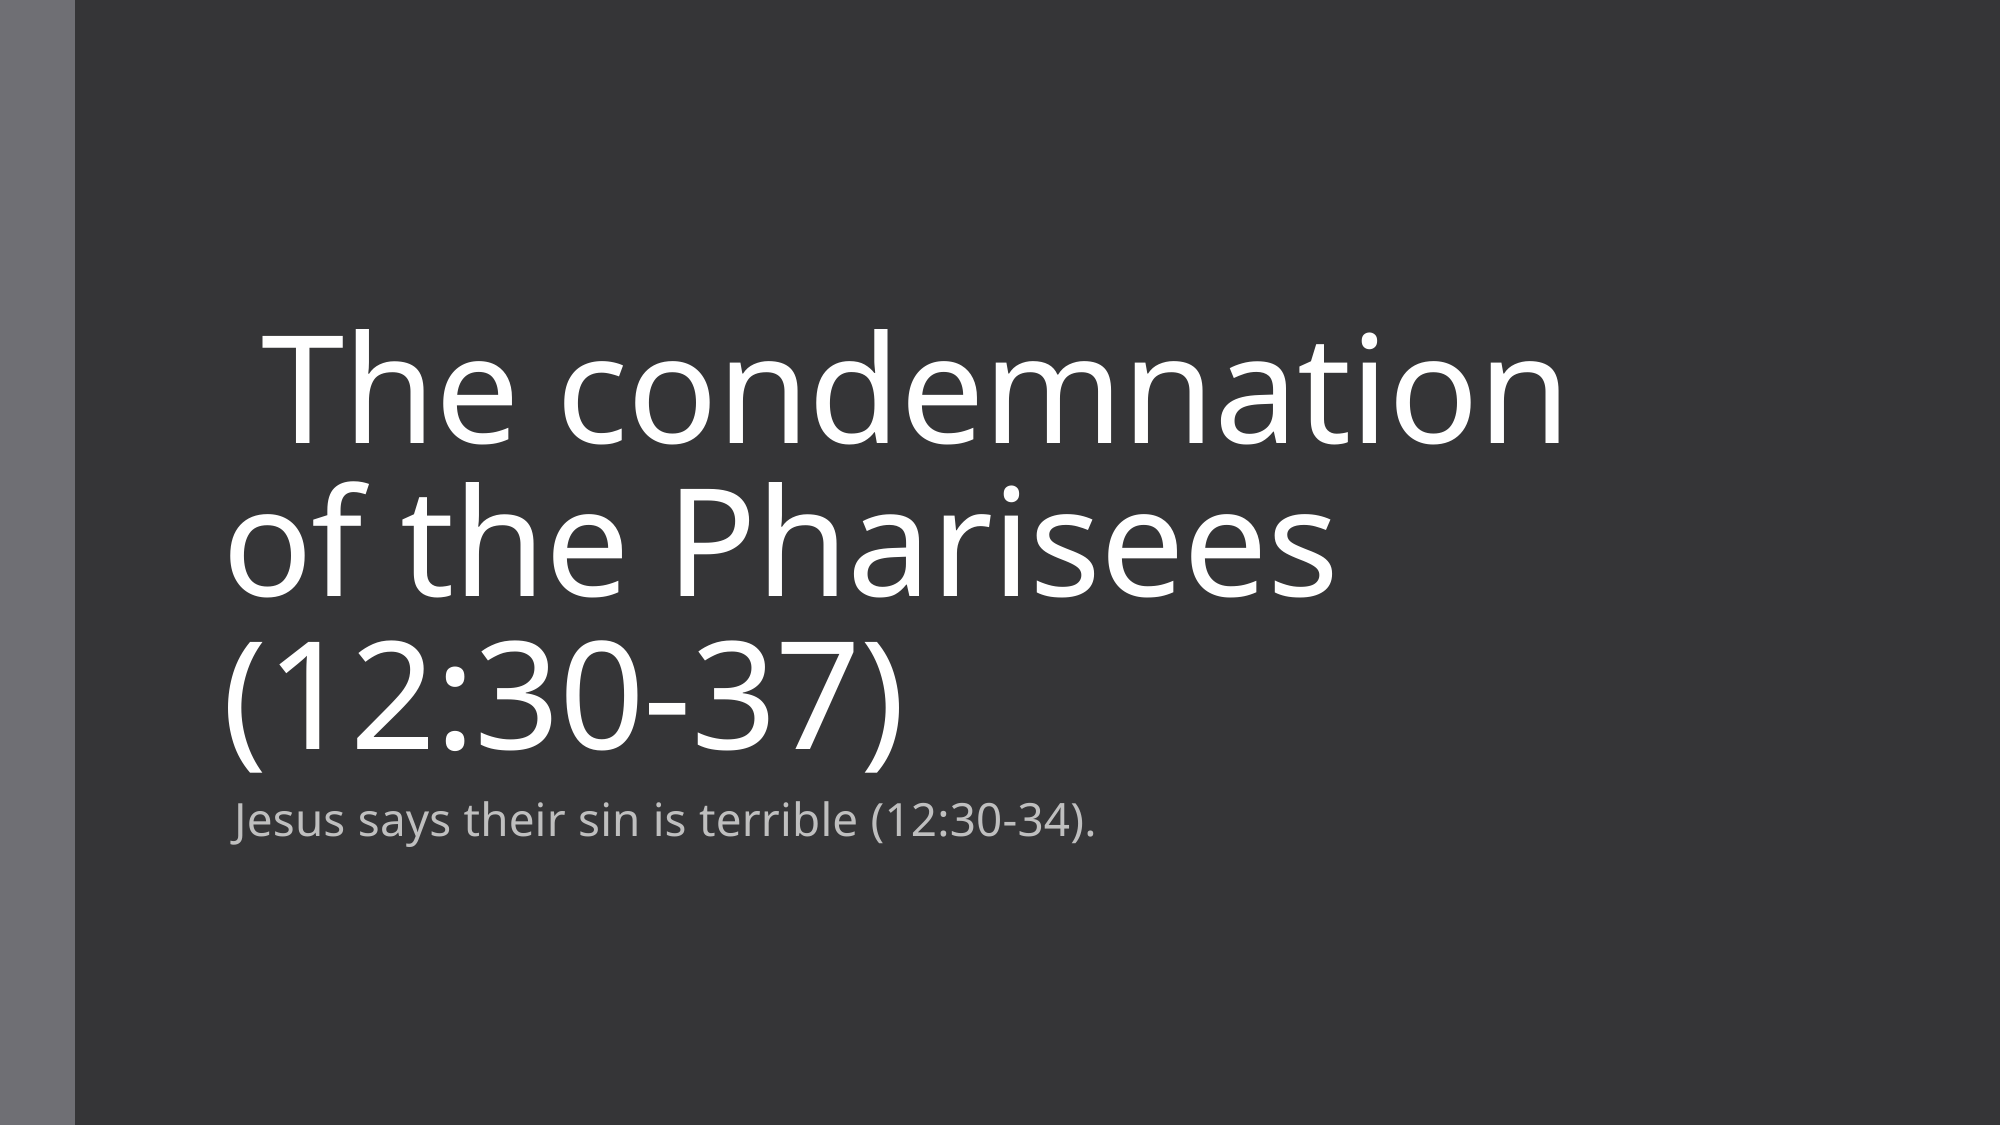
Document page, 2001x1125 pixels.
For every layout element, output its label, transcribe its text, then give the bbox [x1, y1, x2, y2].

subtitle Jesus says their sin is terrible (12:30-34). [206, 787, 1752, 1066]
title The condemnation of the Pharisees (12:30-37) [206, 124, 1752, 787]
